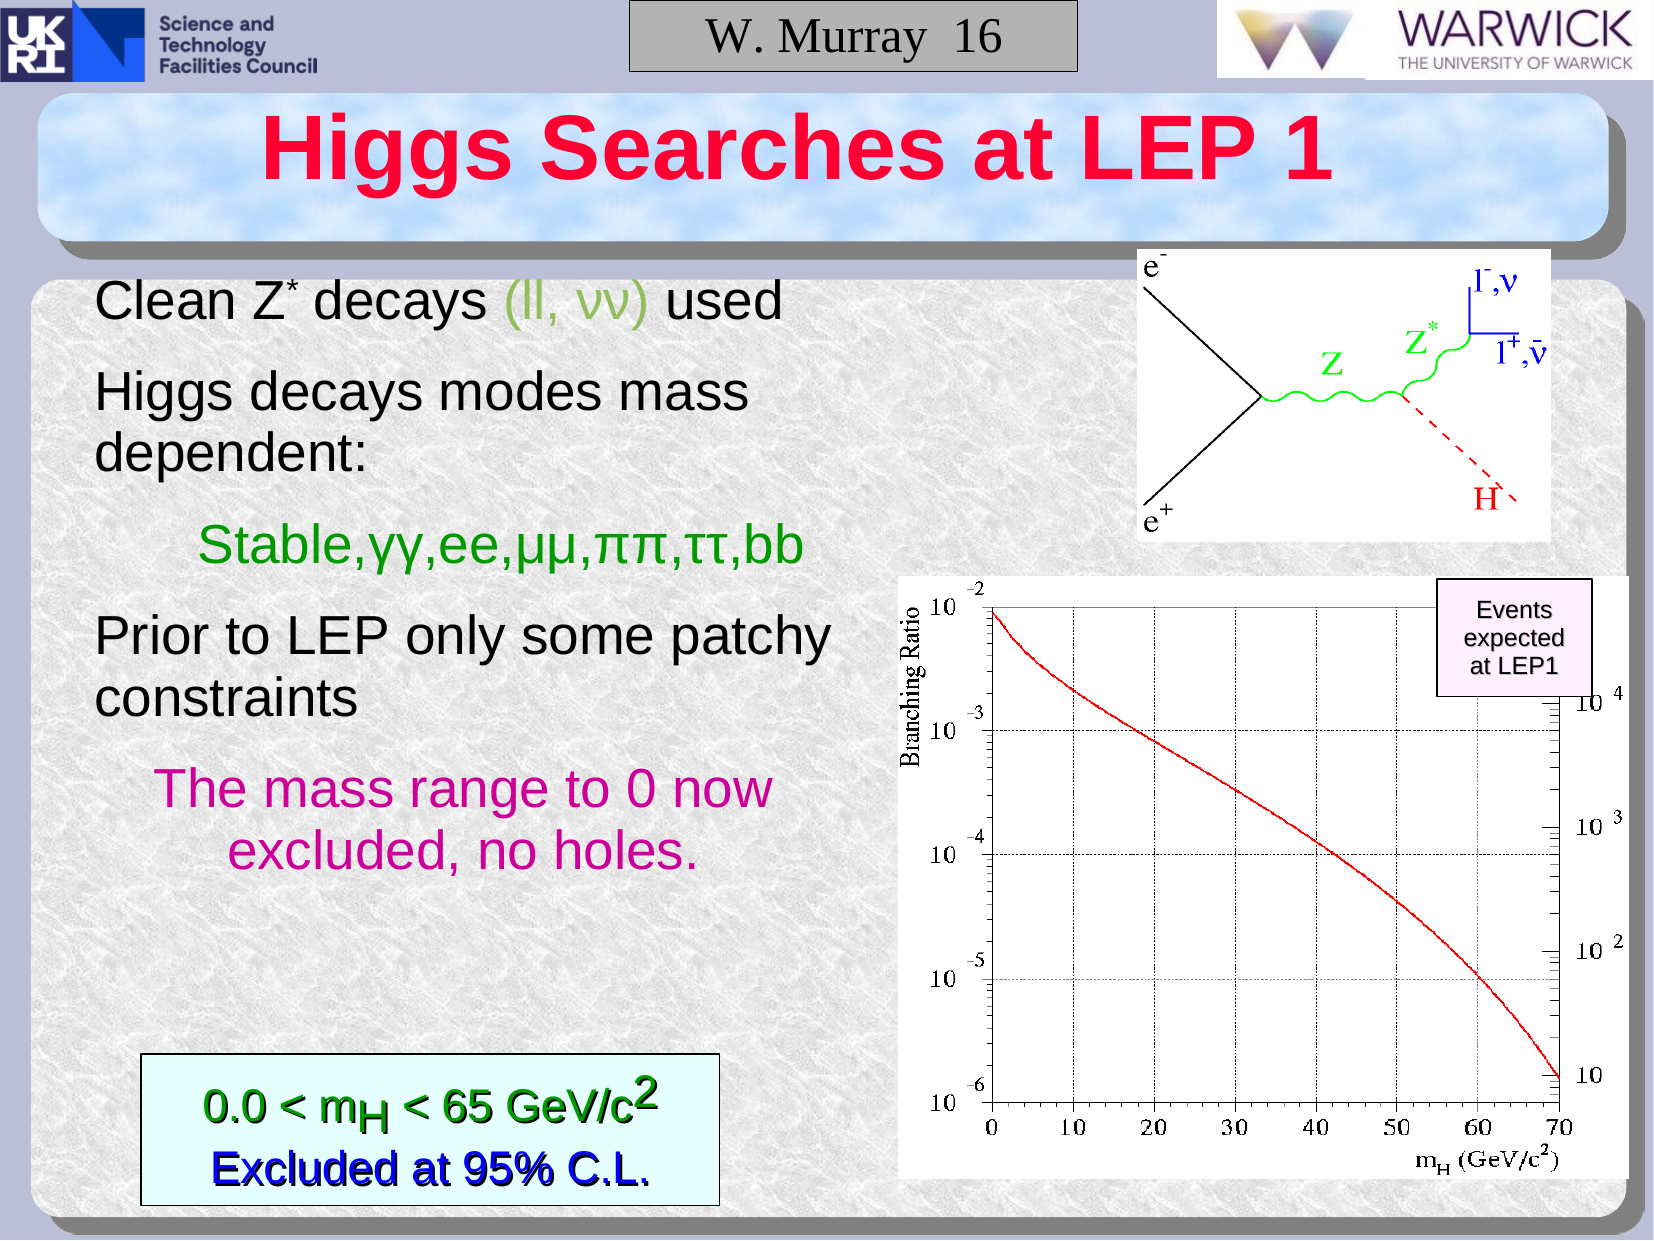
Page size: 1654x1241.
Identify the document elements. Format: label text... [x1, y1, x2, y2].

text_box [1586, 579, 1592, 697]
text_box Events expected at LEP1 [1443, 576, 1586, 700]
text_box [140, 1105, 153, 1206]
text_box 0.0 < mH < 65 GeV/c2 Excluded at 95% C.L. [153, 1105, 708, 1216]
text_box [1437, 579, 1443, 697]
title Higgs Searches at LEP 1 [226, 83, 1370, 213]
text_box [708, 1105, 720, 1206]
picture [0, 0, 317, 82]
picture [30, 249, 1629, 1218]
picture [1217, 0, 1654, 80]
picture [37, 93, 1609, 242]
text_box Clean Z* decays (ll, νν) used Higgs decays modes mass dependent: Stable,γγ,ee,μμ,ππ,ττ,bb Prior to LEP only some patchy constraints The mass range to 0 now excluded, no holes. [79, 261, 887, 1105]
